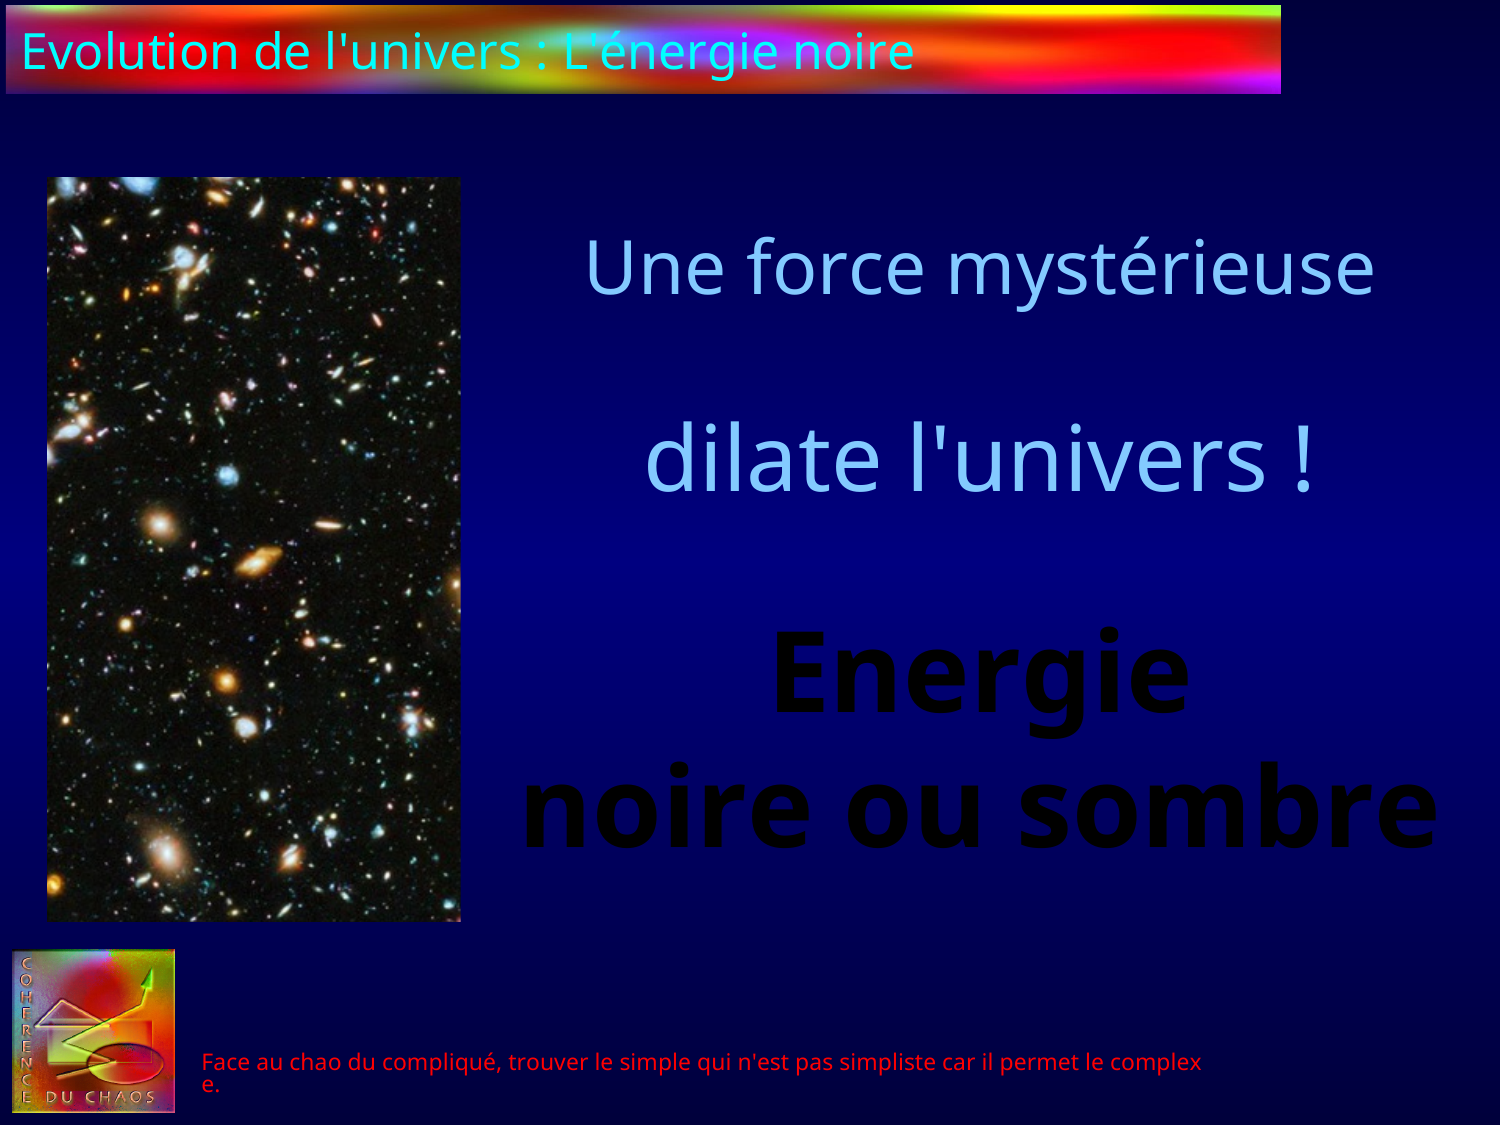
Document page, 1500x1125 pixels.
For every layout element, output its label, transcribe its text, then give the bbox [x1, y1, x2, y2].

title Evolution de l'univers : L'énergie noire [5, 5, 1281, 94]
text_box Une force mystérieuse dilate l'univers ! Energie noire ou sombre [496, 212, 1465, 981]
picture [12, 949, 175, 1113]
text_box [47, 177, 461, 922]
